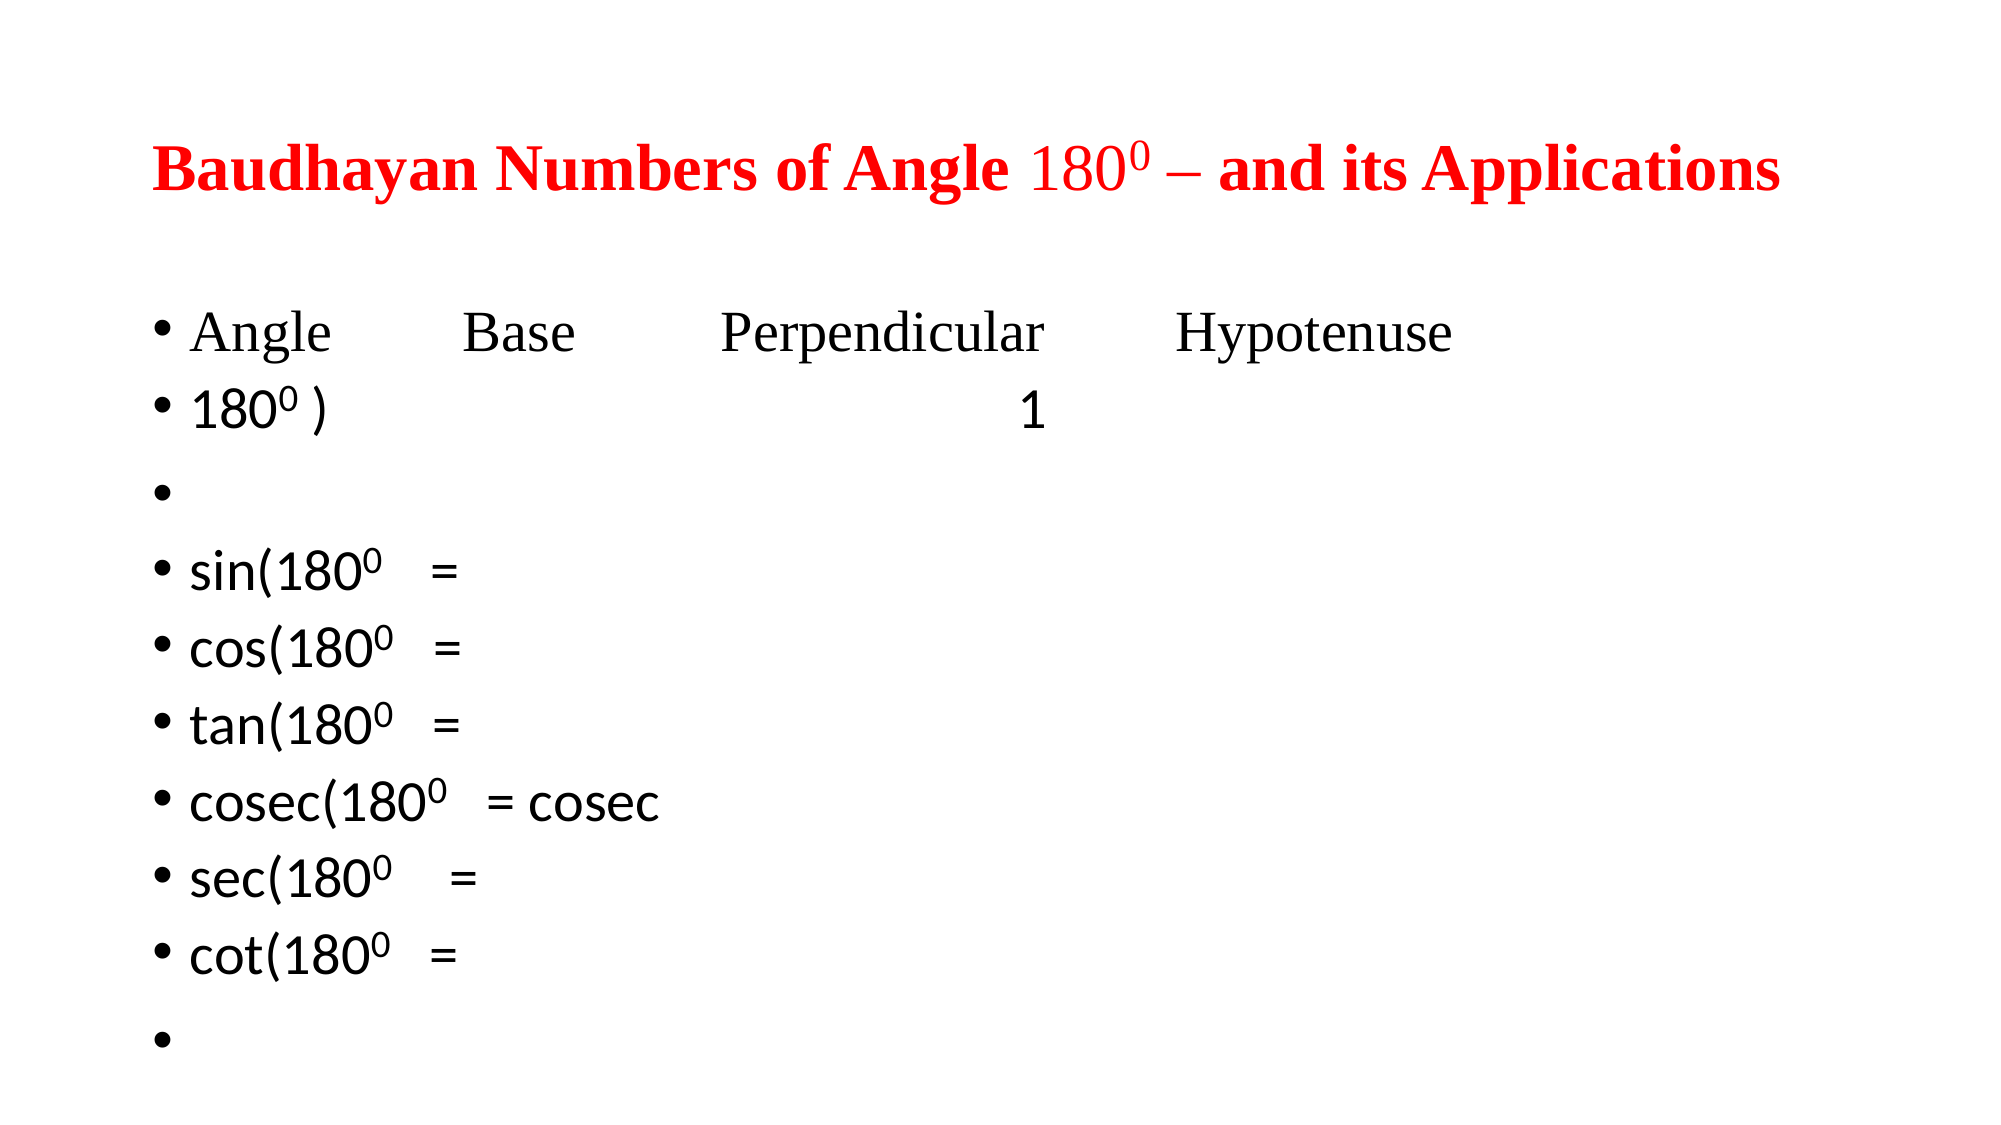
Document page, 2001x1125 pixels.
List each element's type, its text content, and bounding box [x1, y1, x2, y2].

list Angle Base Perpendicular Hypotenuse 1800 ) 1 sin(1800 = cos(1800 = tan(1800 = cosec(1800 = cosec sec(1800 = cot(1800 = [137, 299, 1863, 1014]
title Baudhayan Numbers of Angle 1800 – and its Applications [137, 59, 1863, 278]
